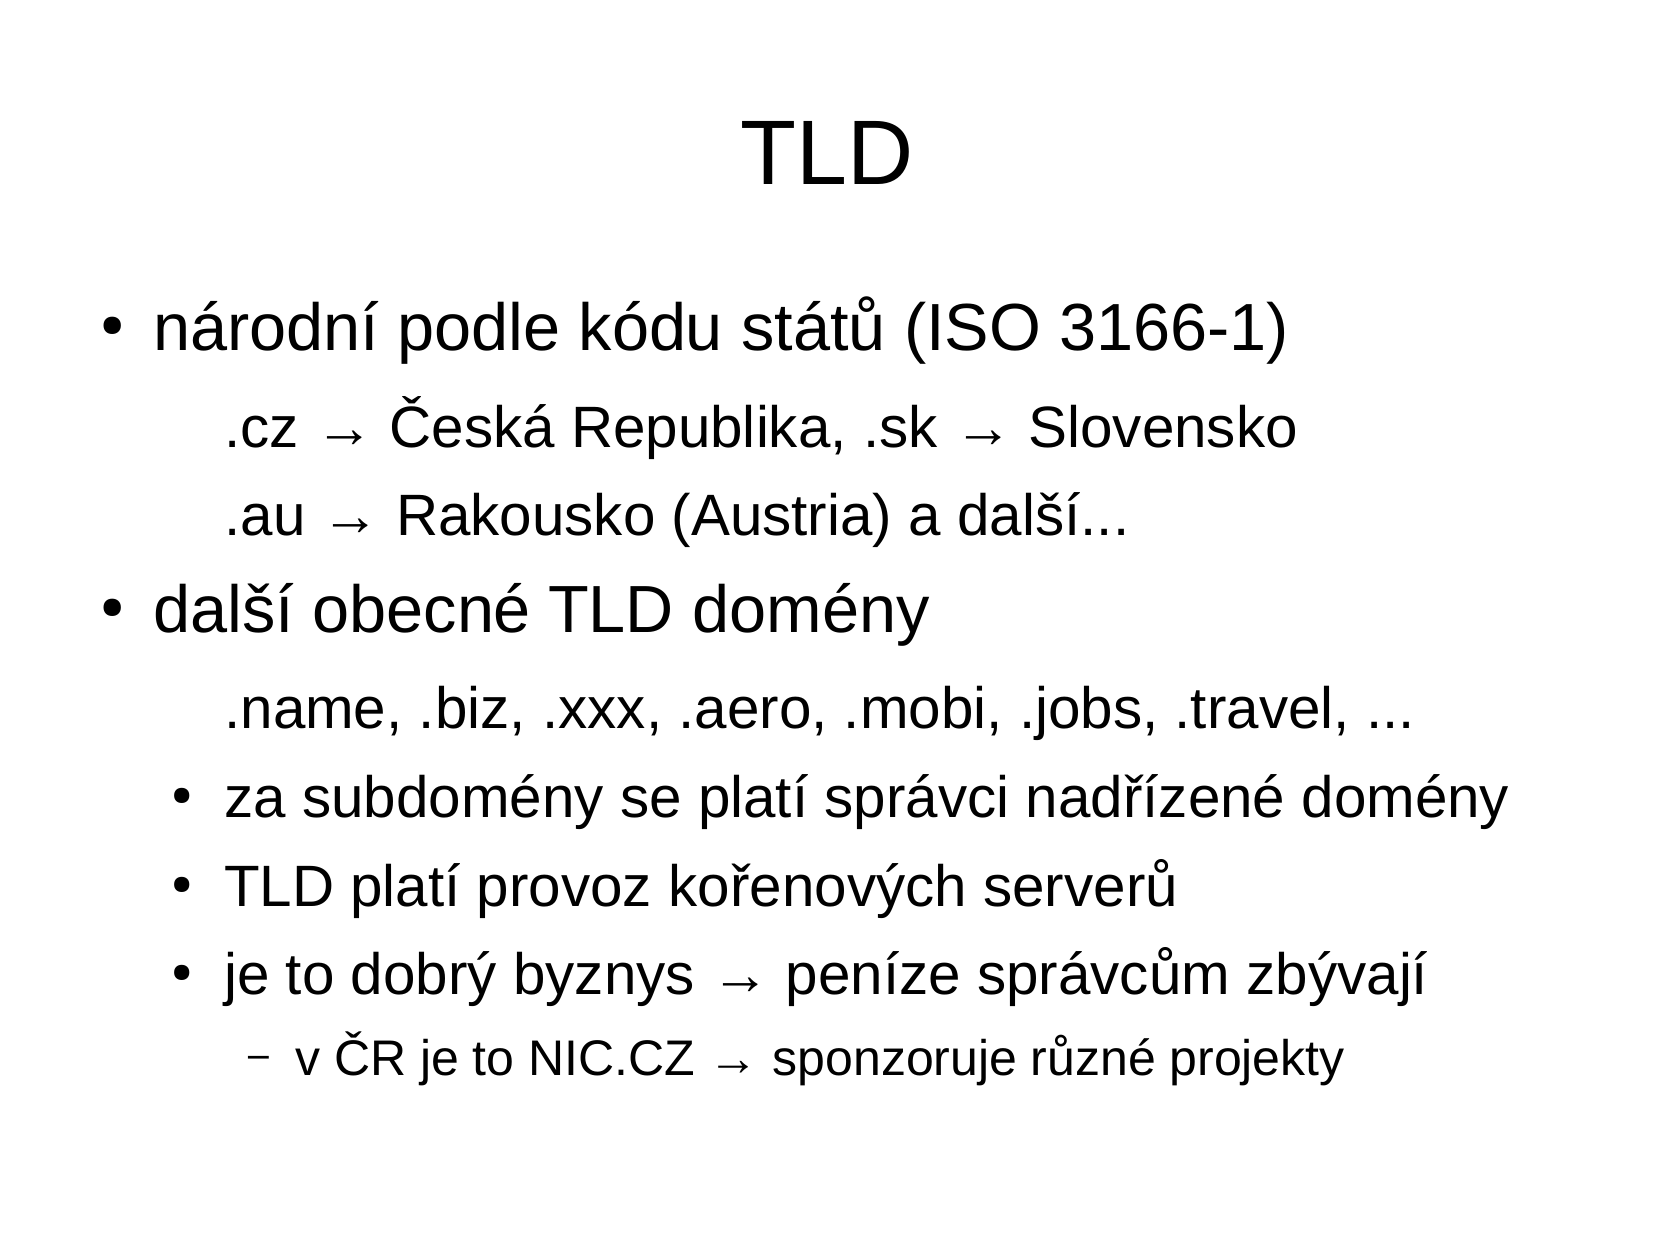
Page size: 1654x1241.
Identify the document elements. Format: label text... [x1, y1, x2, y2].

list národní podle kódu států (ISO 3166-1) .cz → Česká Republika, .sk → Slovensko .au → Rakousko (Austria) a další... další obecné TLD domény .name, .biz, .xxx, .aero, .mobi, .jobs, .travel, ... za subdomény se platí správci nadřízené domény TLD platí provoz kořenových serverů je to dobrý byznys → peníze správcům zbývají v ČR je to NIC.CZ → sponzoruje různé projekty [82, 290, 1571, 1087]
title TLD [82, 49, 1571, 257]
